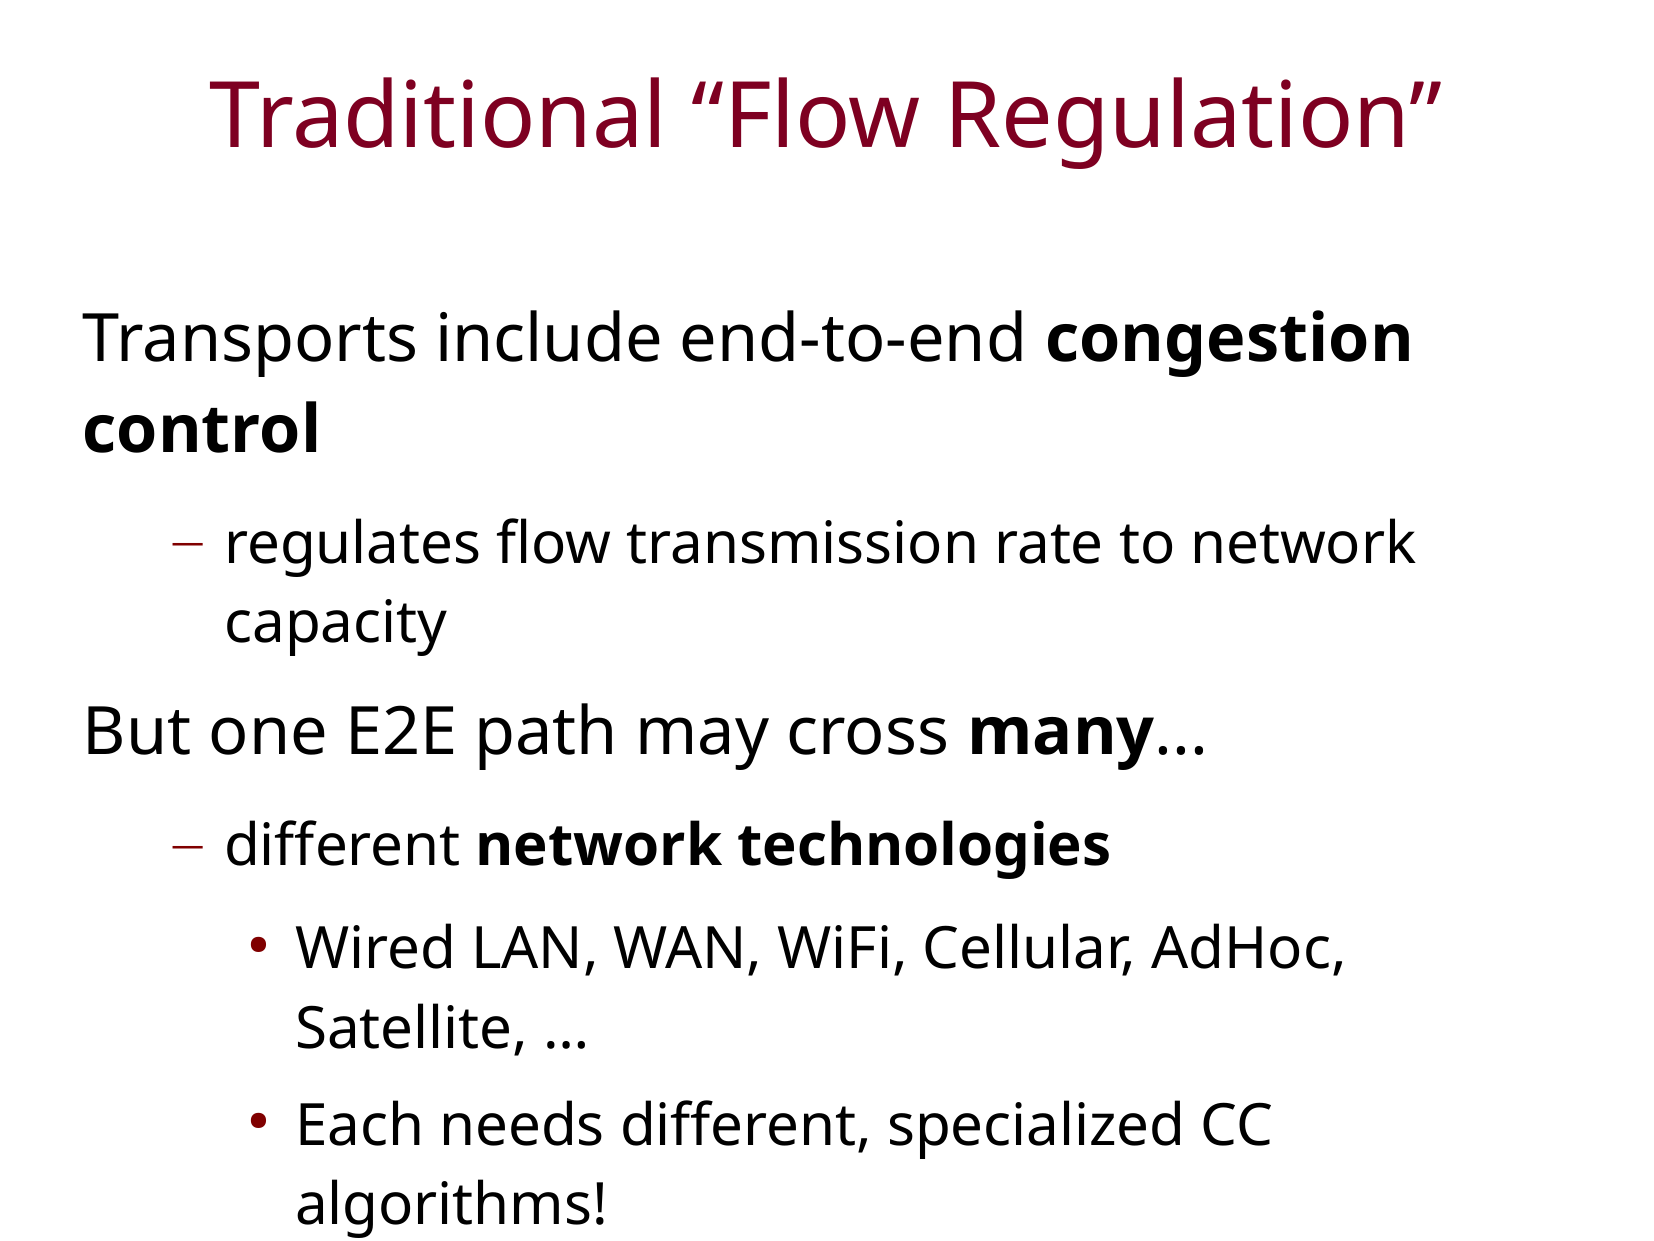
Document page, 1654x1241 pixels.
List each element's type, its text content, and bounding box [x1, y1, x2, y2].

title Traditional “Flow Regulation” [82, 8, 1571, 216]
list Transports include end-to-end congestion control regulates flow transmission rate to network capacity But one E2E path may cross many... different network technologies Wired LAN, WAN, WiFi, Cellular, AdHoc, Satellite, … Each needs different, specialized CC algorithms! different administrative domains Each cares about CC algorithm in use! Can't tune performance, fairness in one domain w/o affecting other domains, E2E semantics [RFC3515] [82, 290, 1571, 1185]
